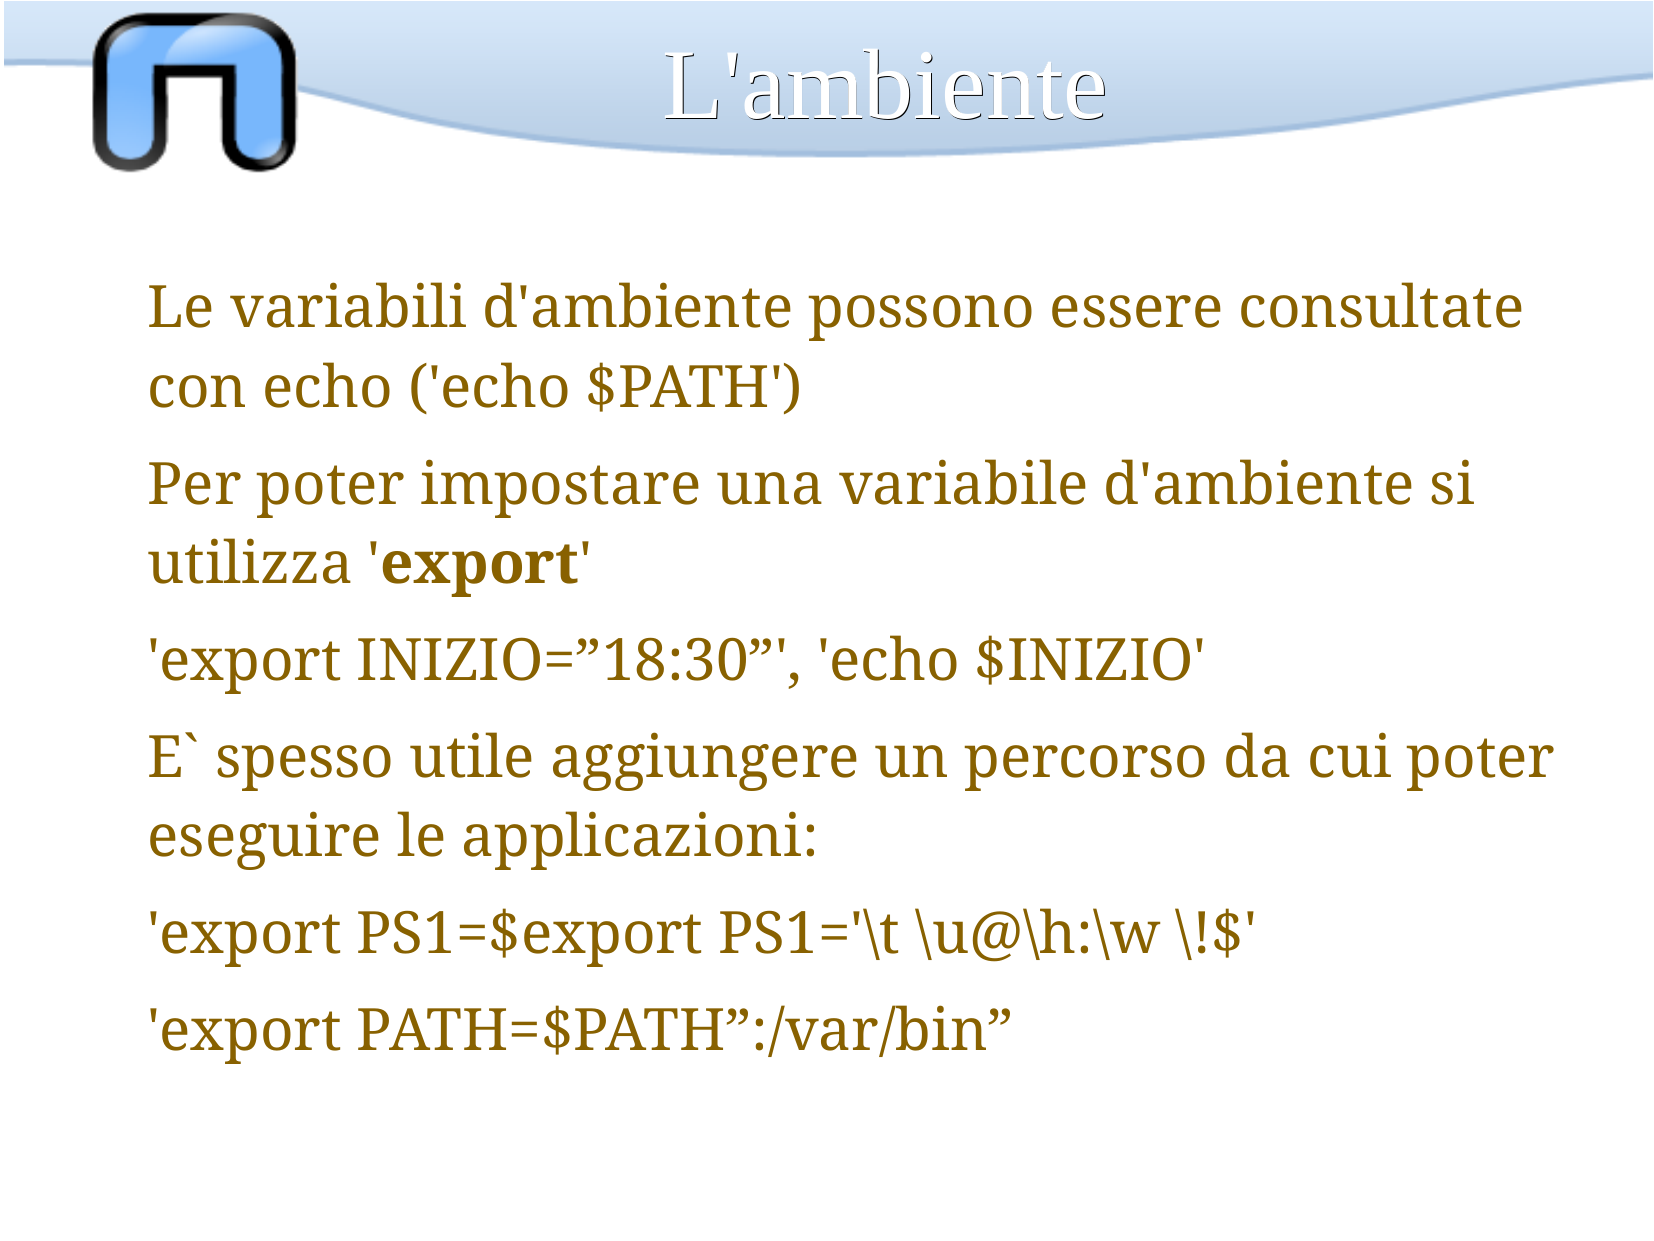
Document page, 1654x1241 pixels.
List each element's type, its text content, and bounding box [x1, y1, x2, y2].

text_box L'ambiente [531, 29, 1241, 266]
picture [0, 0, 1654, 1241]
list Le variabili d'ambiente possono essere consultate con echo ('echo $PATH') Per poter impostare una variabile d'ambiente si utilizza 'export' 'export INIZIO=”18:30”', 'echo $INIZIO' E` spesso utile aggiungere un percorso da cui poter eseguire le applicazioni: 'export PS1=$export PS1='\t \u@\h:\w \!$' 'export PATH=$PATH”:/var/bin” [147, 265, 1565, 1152]
